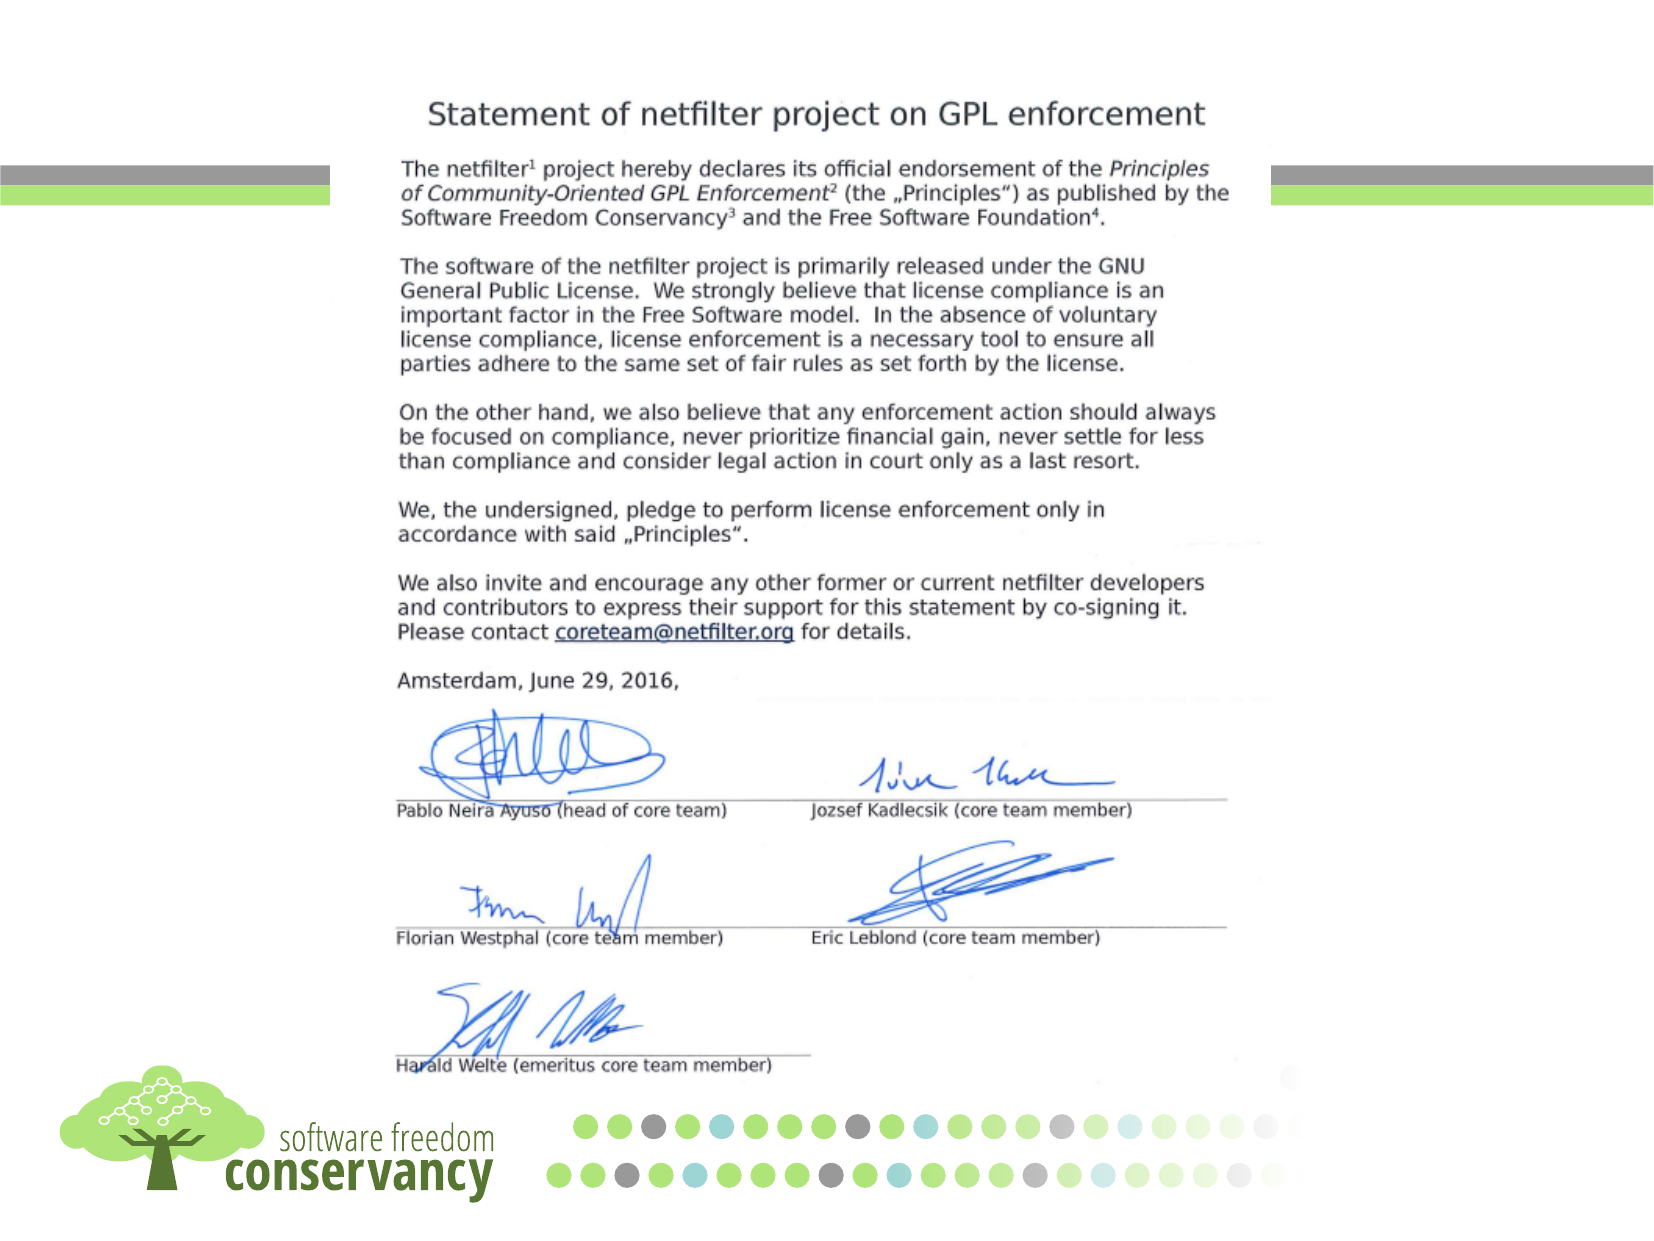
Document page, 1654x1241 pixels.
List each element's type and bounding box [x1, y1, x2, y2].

picture [330, 74, 1271, 1099]
